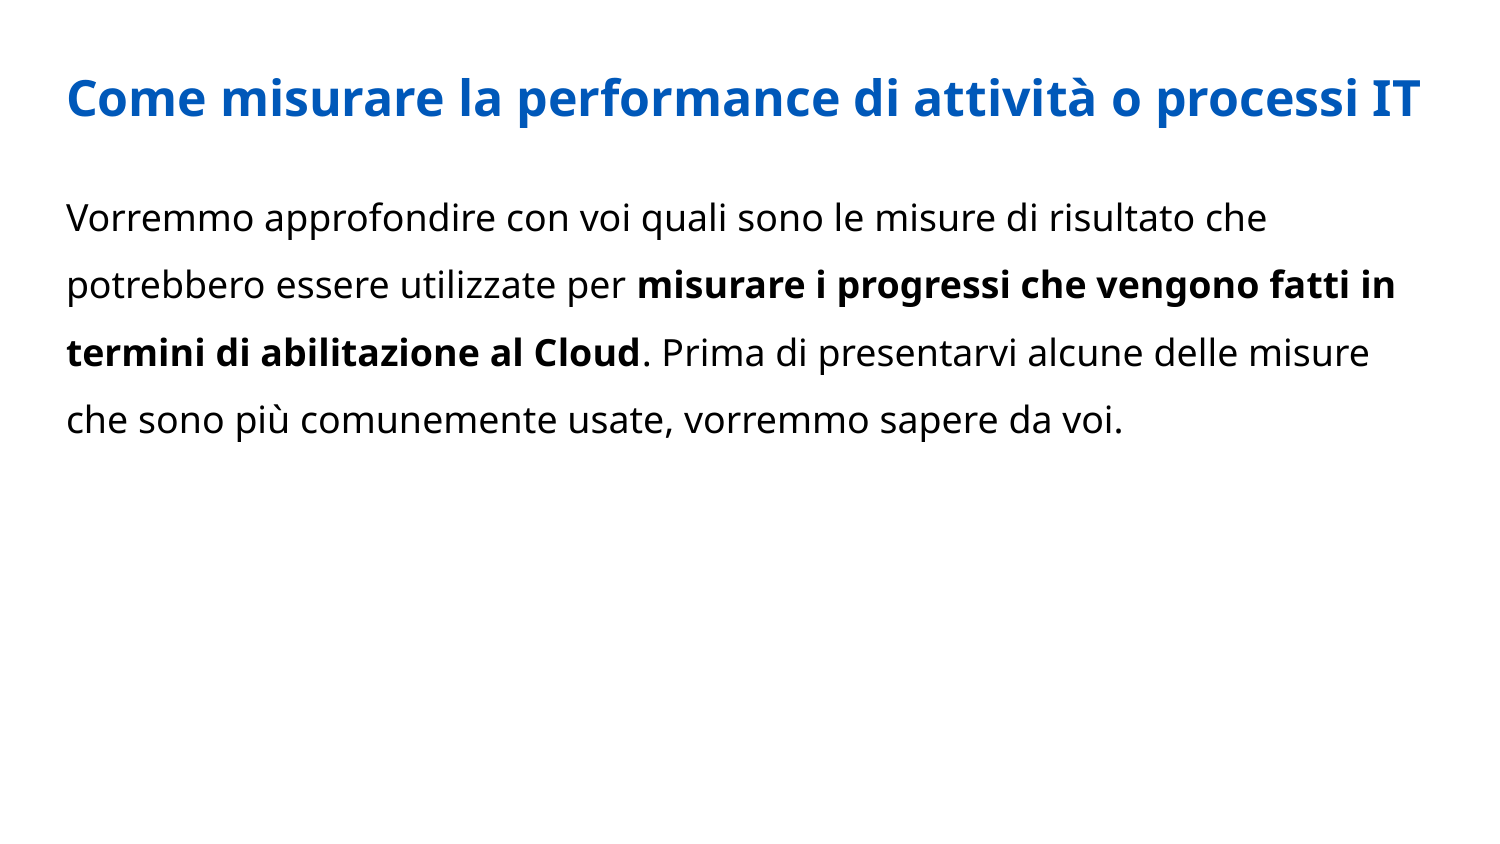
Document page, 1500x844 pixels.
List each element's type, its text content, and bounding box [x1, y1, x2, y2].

text_box Vorremmo approfondire con voi quali sono le misure di risultato che potrebbero essere utilizzate per misurare i progressi che vengono fatti in termini di abilitazione al Cloud. Prima di presentarvi alcune delle misure che sono più comunemente usate, vorremmo sapere da voi. [51, 156, 1432, 797]
title Come misurare la performance di attività o processi IT [51, 51, 1449, 146]
